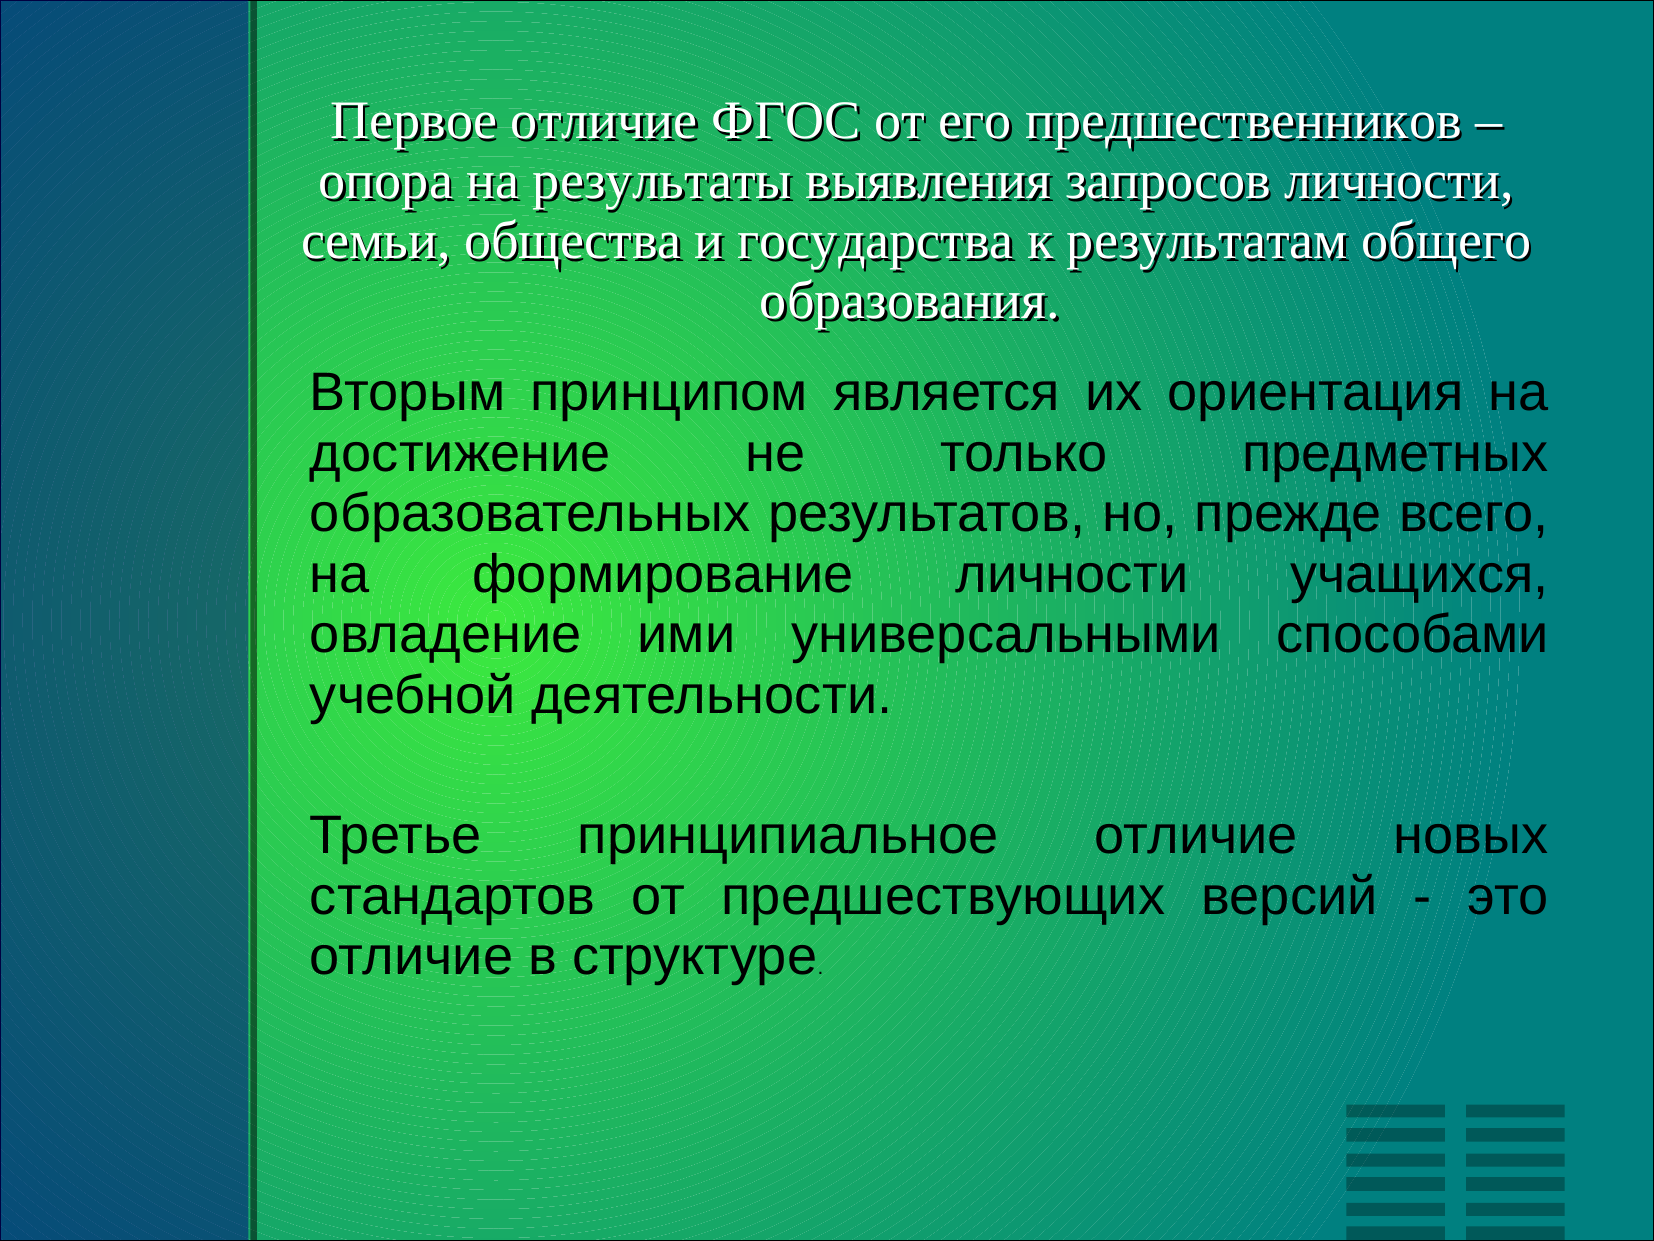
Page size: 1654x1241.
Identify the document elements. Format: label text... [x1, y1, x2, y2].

title Первое отличие ФГОС от его предшественников – опора на результаты выявления запросов личности, семьи, общества и государства к результатам общего образования. [298, 88, 1536, 333]
text_box Вторым принципом является их ориентация на достижение не только предметных образовательных результатов, но, прежде всего, на формирование личности учащихся, овладение ими универсальными способами учебной деятельности. [295, 354, 1565, 768]
text_box Третье принципиальное отличие новых стандартов от предшествующих версий - это отличие в структуре. [295, 797, 1565, 1152]
